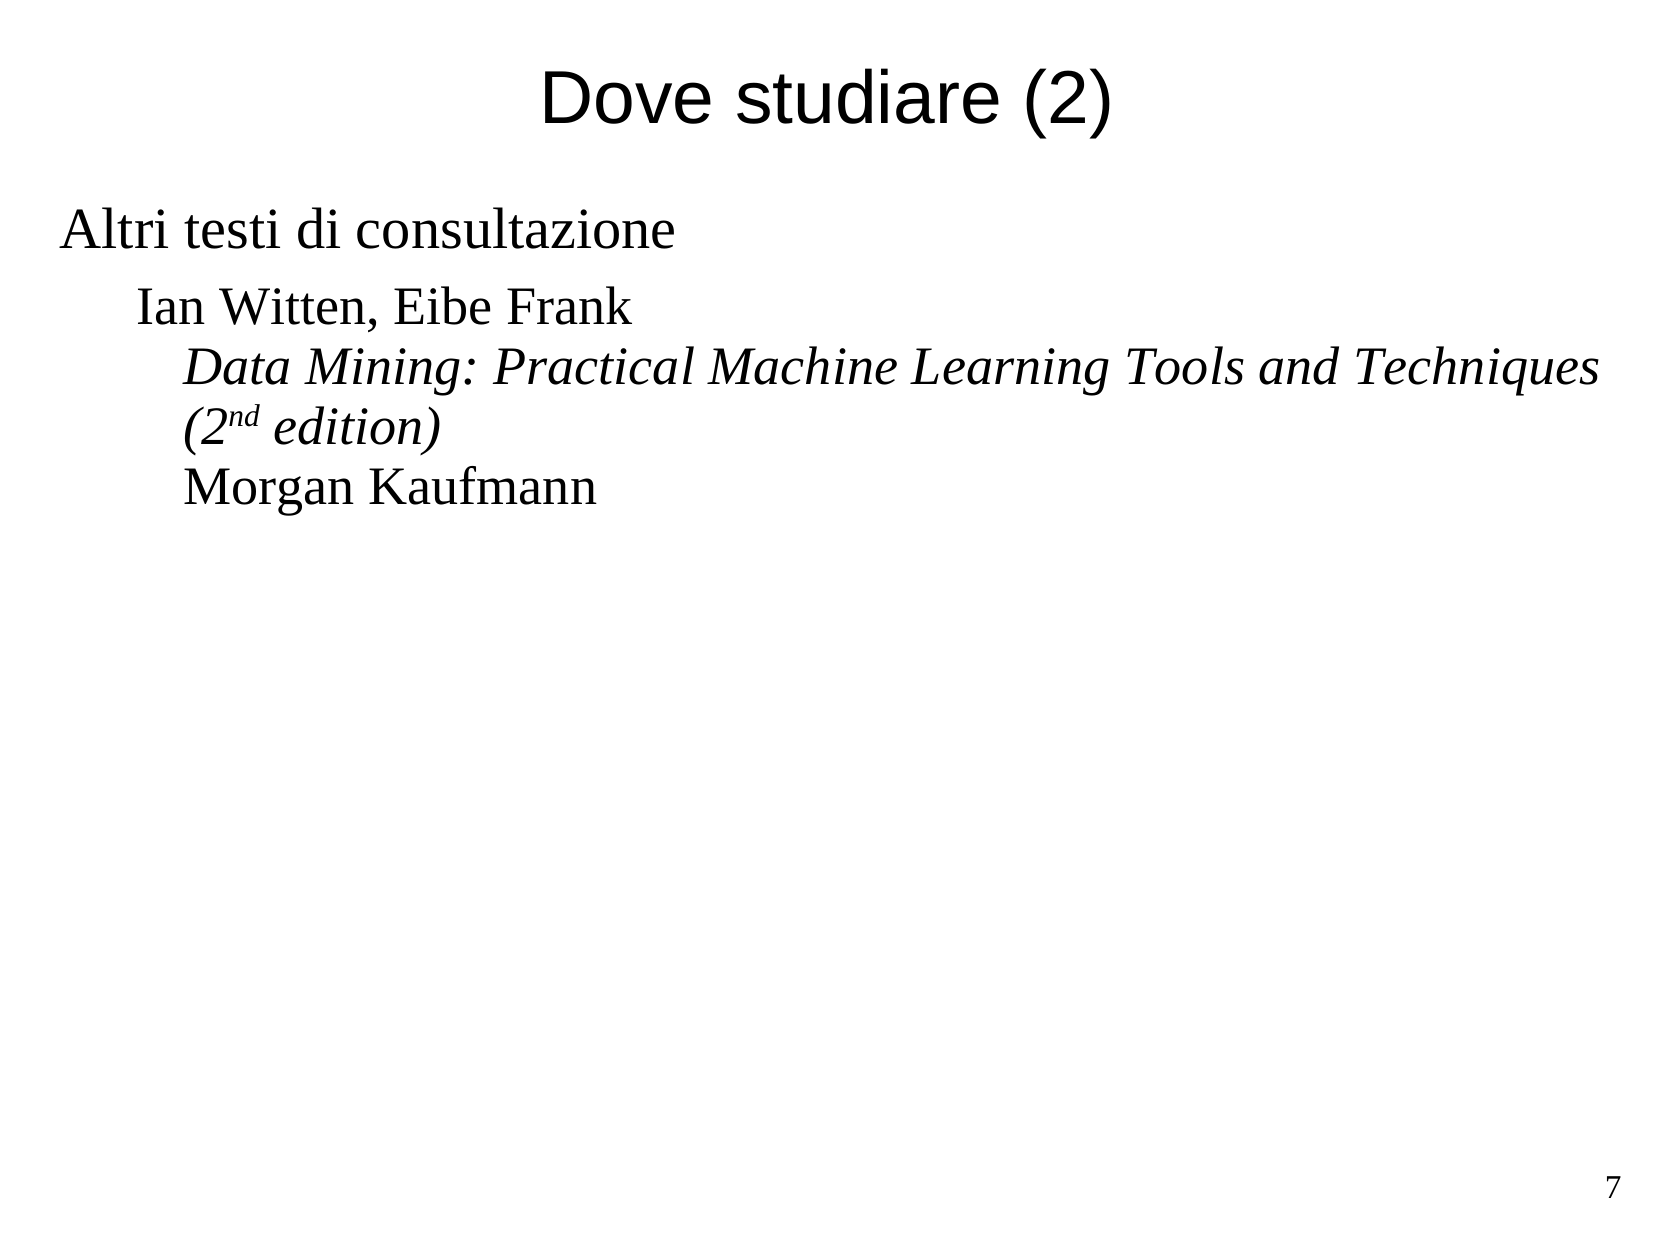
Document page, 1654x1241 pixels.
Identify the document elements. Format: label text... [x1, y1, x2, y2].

list Altri testi di consultazione Ian Witten, Eibe Frank Data Mining: Practical Machine Learning Tools and Techniques (2nd edition) Morgan Kaufmann [42, 196, 1612, 1187]
title Dove studiare (2) [37, 30, 1617, 166]
